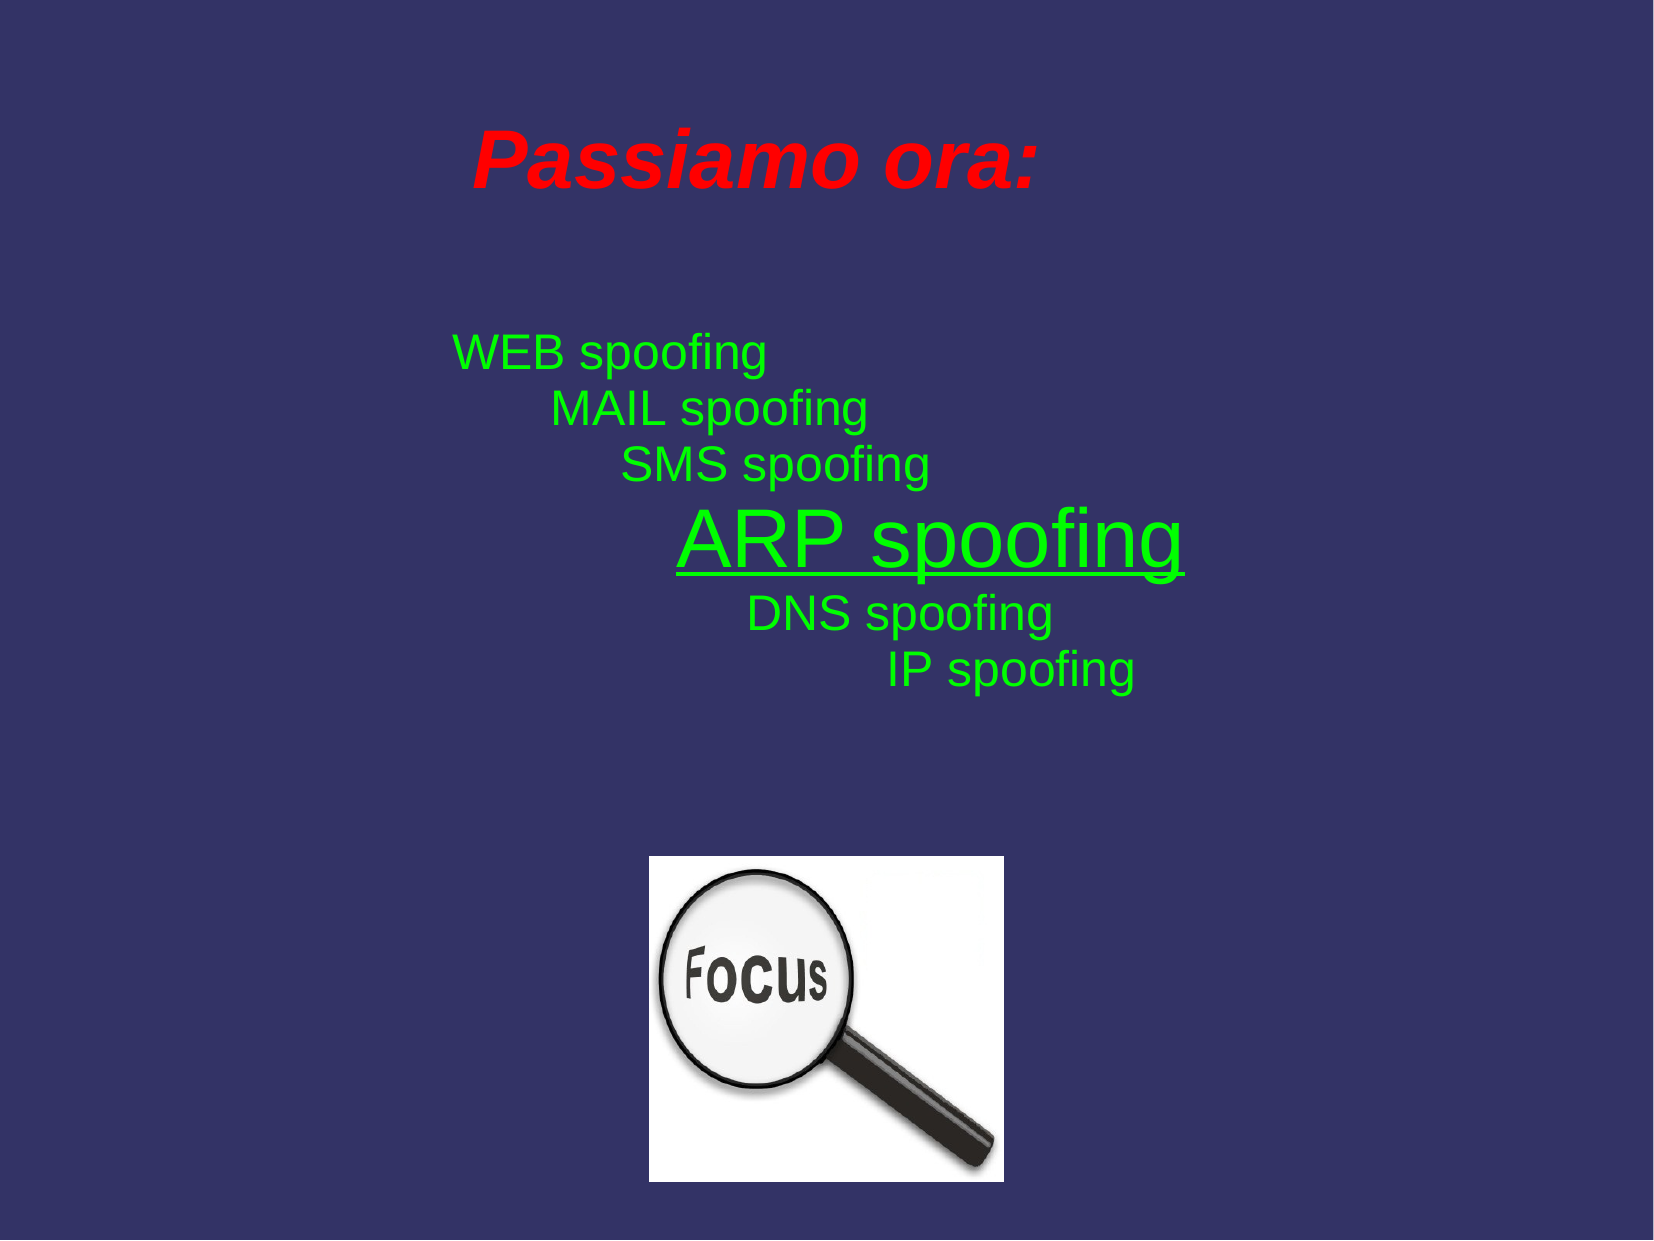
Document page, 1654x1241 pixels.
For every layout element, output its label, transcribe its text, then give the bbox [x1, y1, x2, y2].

text_box Passiamo ora: [472, 113, 1042, 207]
text_box WEB spoofing MAIL spoofing SMS spoofing ARP spoofing DNS spoofing IP spoofing [354, 324, 1223, 697]
picture [649, 856, 1004, 1182]
